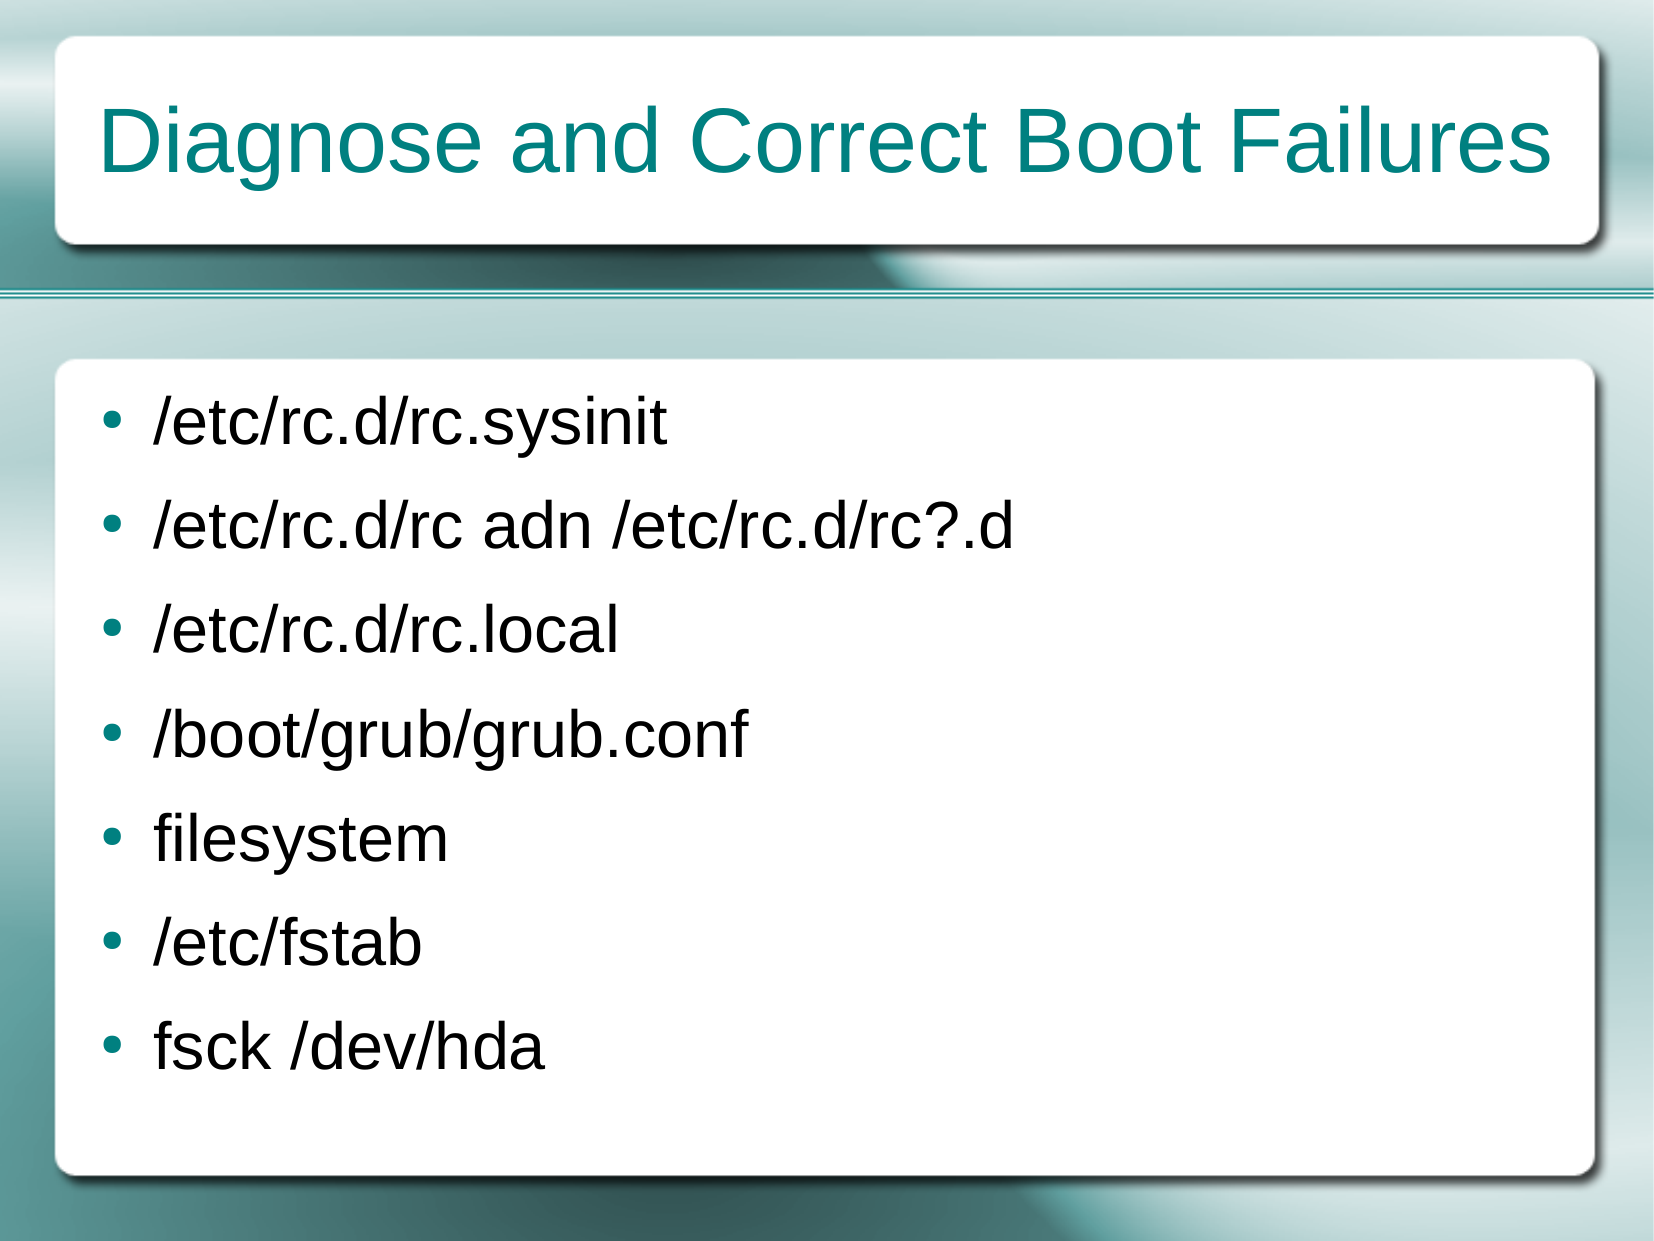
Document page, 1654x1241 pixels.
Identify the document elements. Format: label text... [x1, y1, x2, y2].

picture [0, 0, 1654, 1241]
list /etc/rc.d/rc.sysinit /etc/rc.d/rc adn /etc/rc.d/rc?.d /etc/rc.d/rc.local /boot/grub/grub.conf filesystem /etc/fstab fsck /dev/hda [82, 383, 1571, 1085]
title Diagnose and Correct Boot Failures [82, 45, 1571, 238]
